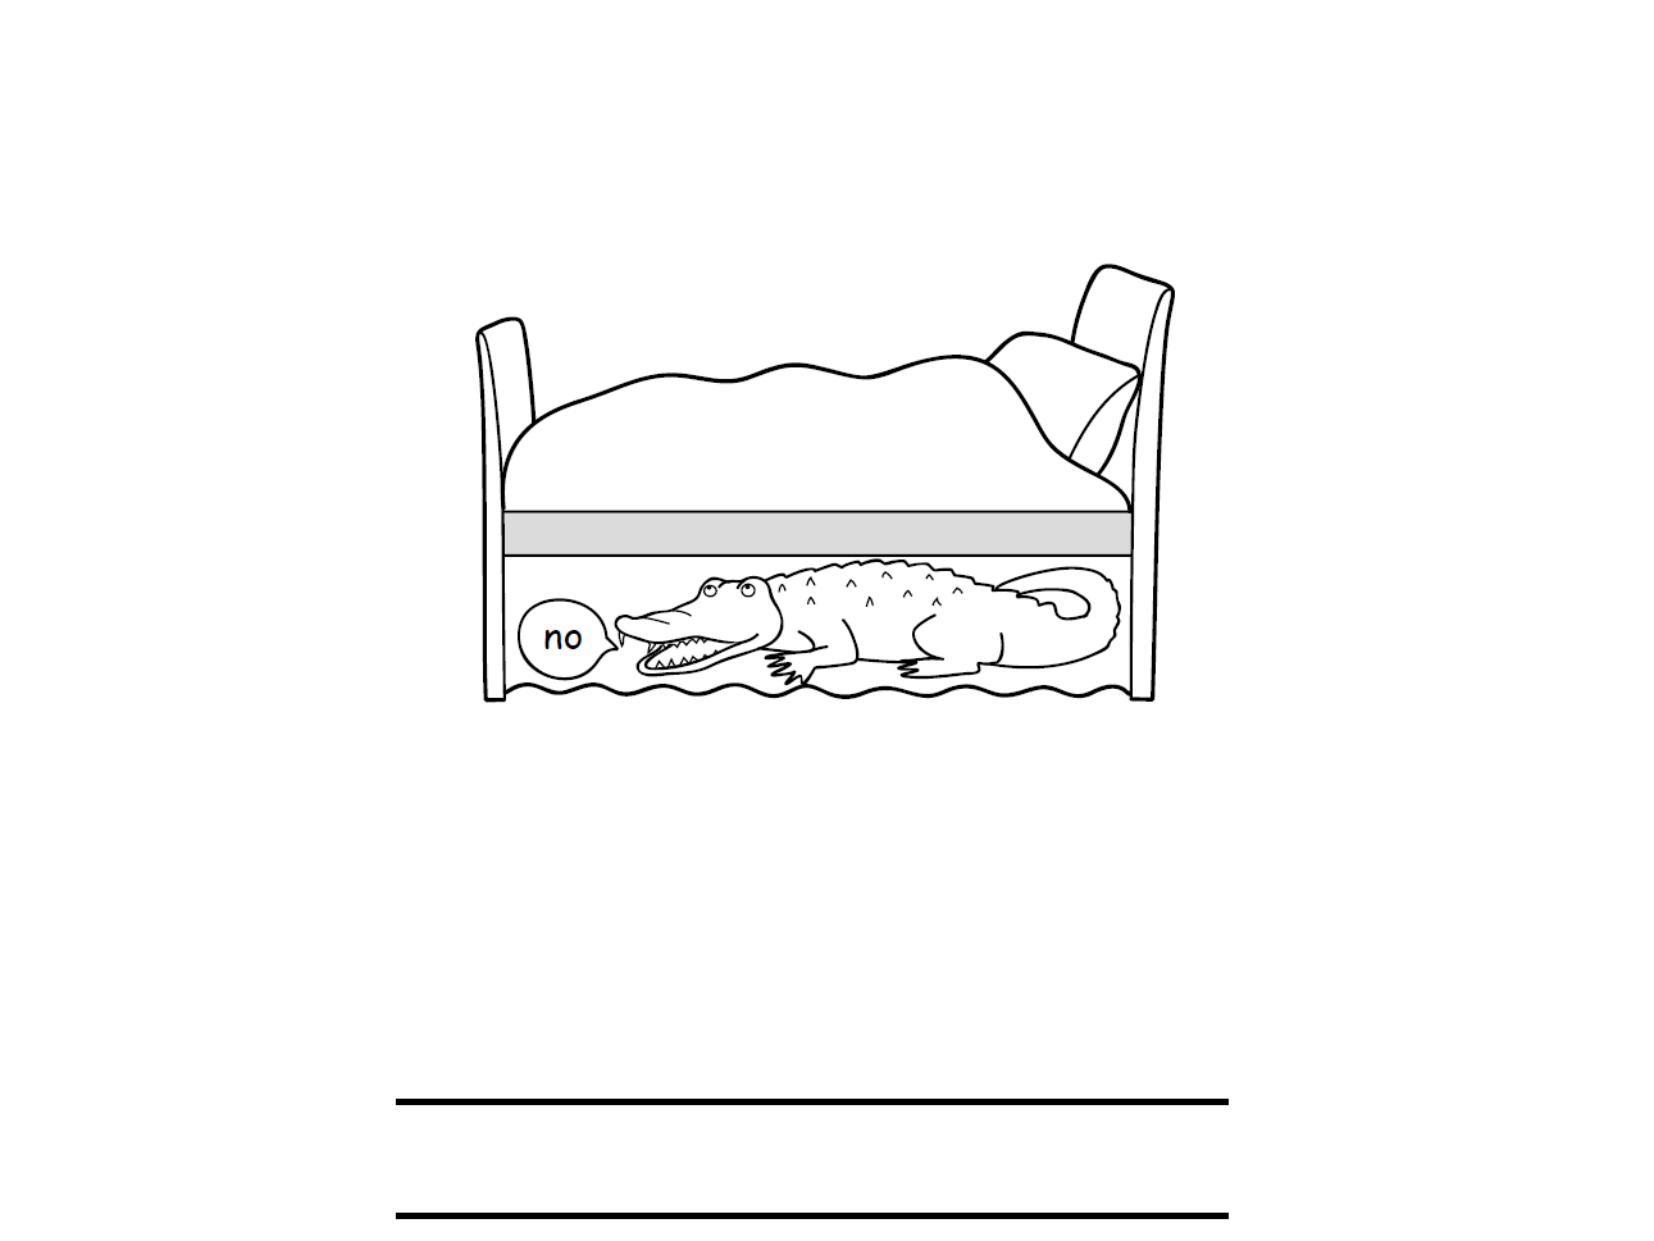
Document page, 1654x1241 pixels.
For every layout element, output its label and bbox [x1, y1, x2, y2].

picture [346, 0, 1307, 1241]
